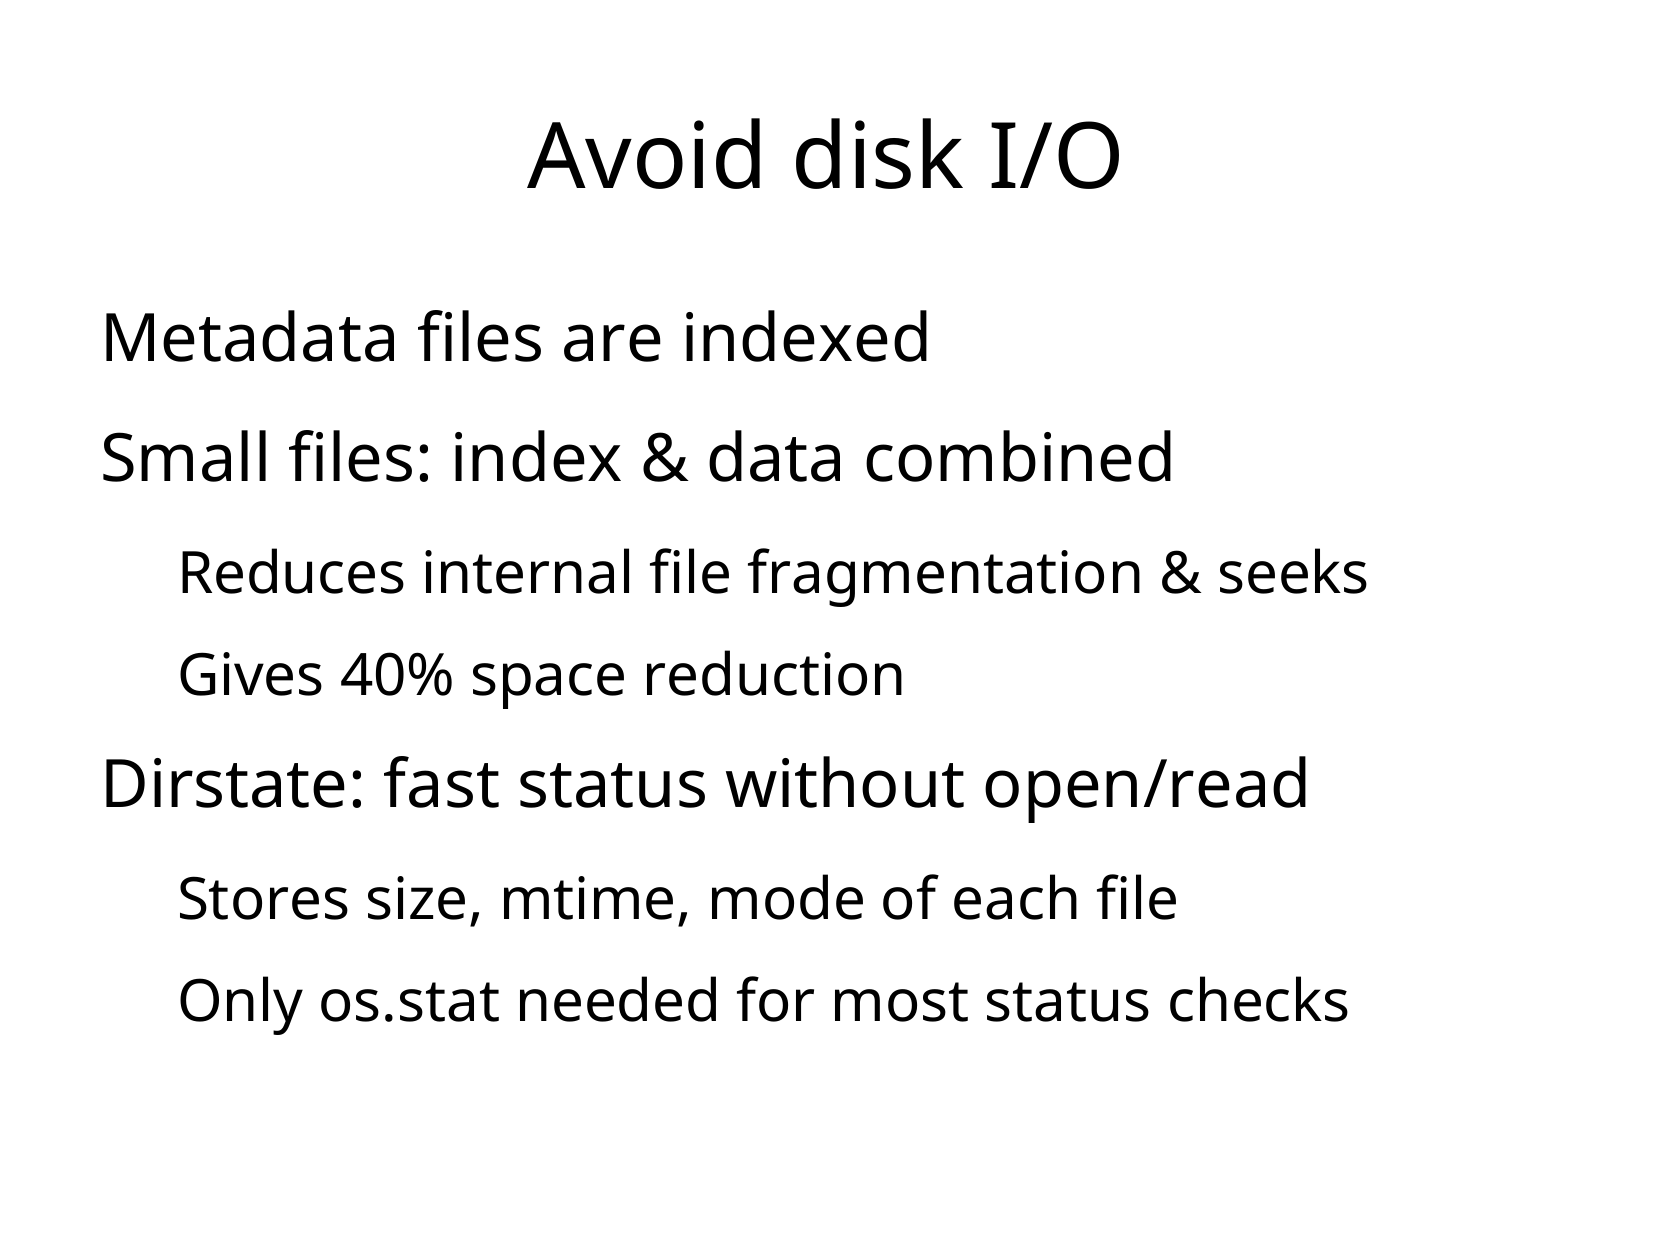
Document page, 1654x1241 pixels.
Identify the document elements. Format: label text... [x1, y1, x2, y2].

title Avoid disk I/O [82, 49, 1571, 257]
list Metadata files are indexed Small files: index & data combined Reduces internal file fragmentation & seeks Gives 40% space reduction Dirstate: fast status without open/read Stores size, mtime, mode of each file Only os.stat needed for most status checks [82, 290, 1571, 1109]
